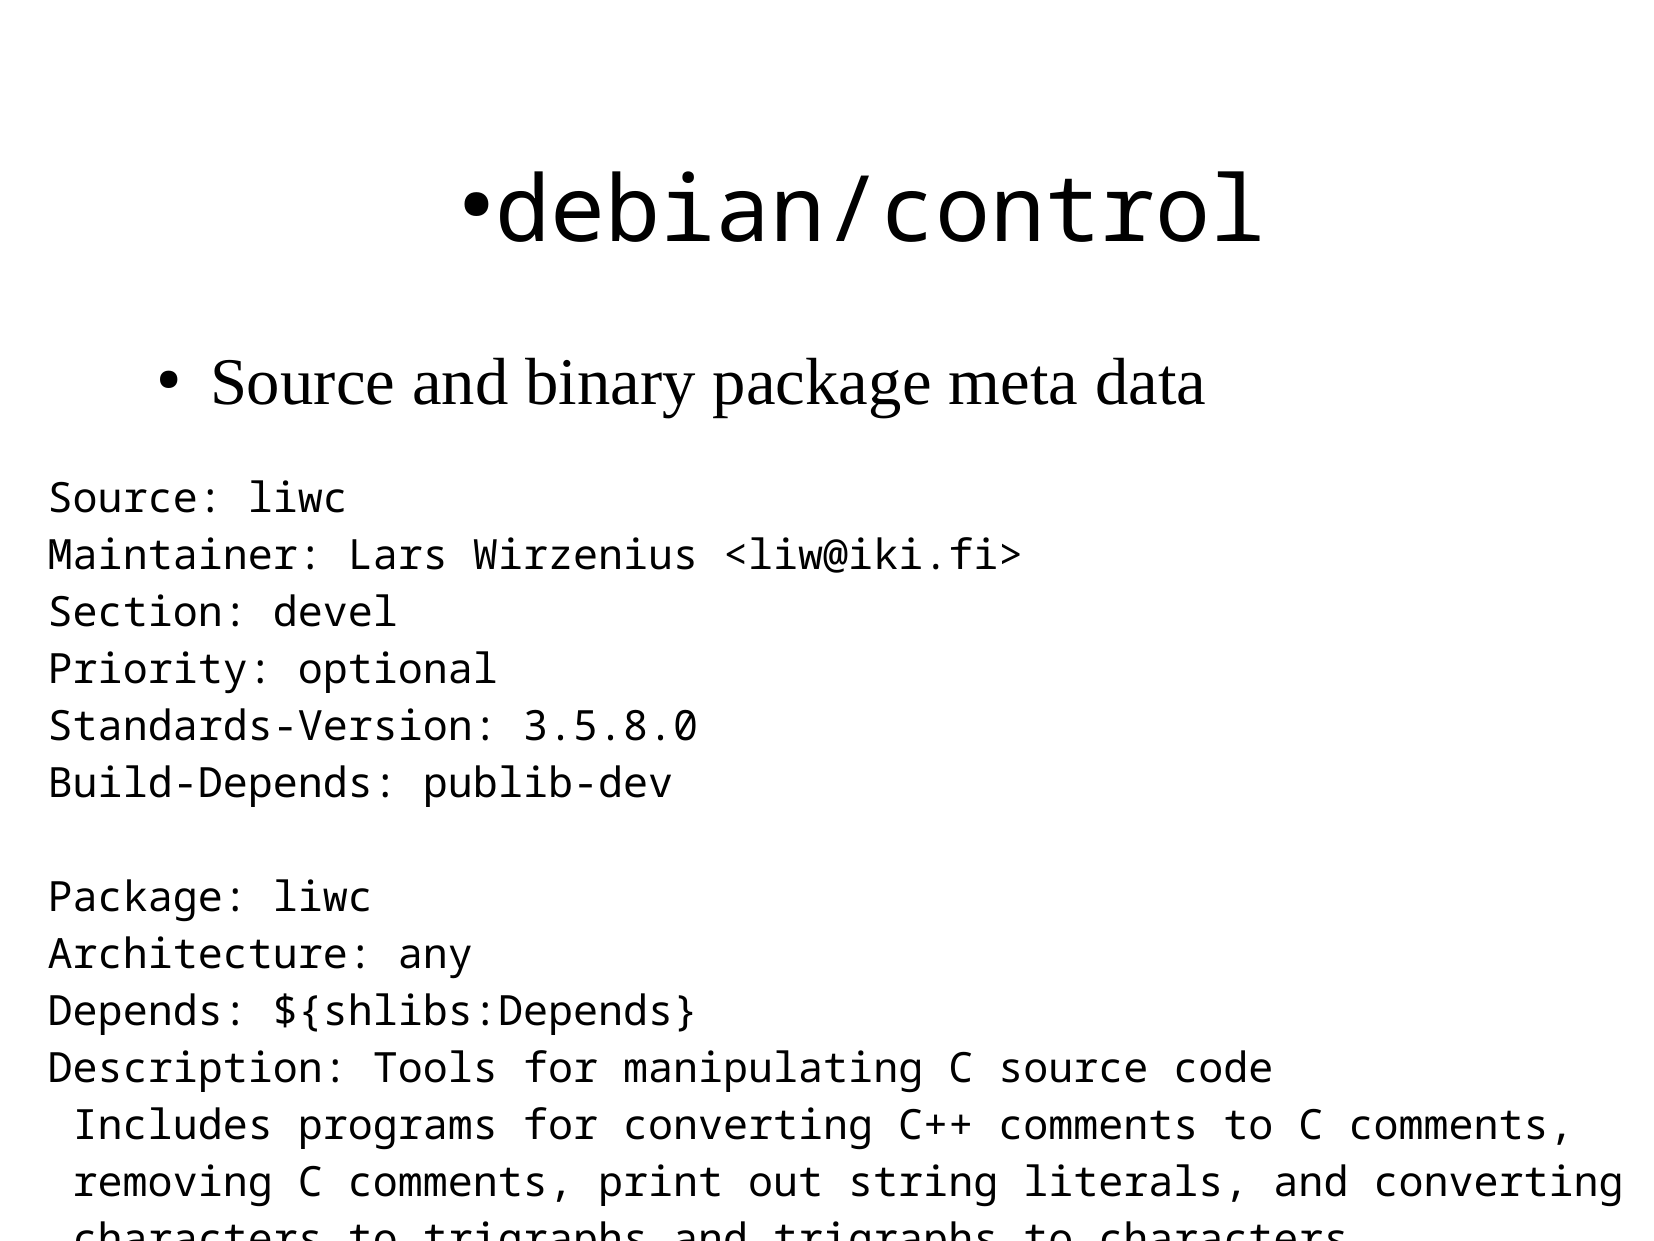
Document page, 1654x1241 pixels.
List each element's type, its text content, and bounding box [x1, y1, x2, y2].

list Source and binary package meta data [905, 1109, 1309, 1127]
list Source and binary package meta data [219, 1109, 533, 1127]
list Source and binary package meta data [162, 1109, 215, 1127]
list Source and binary package meta data [536, 1109, 909, 1127]
title debian/control [121, 102, 1534, 311]
list Source and binary package meta data [1305, 1109, 1534, 1127]
text_box Source: liwc Maintainer: Lars Wirzenius <liw@iki.fi> Section: devel Priority: optional Standards-Version: 3.5.8.0 Build-Depends: publib-dev Package: liwc Architecture: any Depends: ${shlibs:Depends} Description: Tools for manipulating C source code Includes programs for converting C++ comments to C comments, removing C comments, print out string literals, and converting characters to trigraphs and trigraphs to characters. [47, 467, 1623, 1109]
list Source and binary package meta data [121, 344, 1534, 467]
